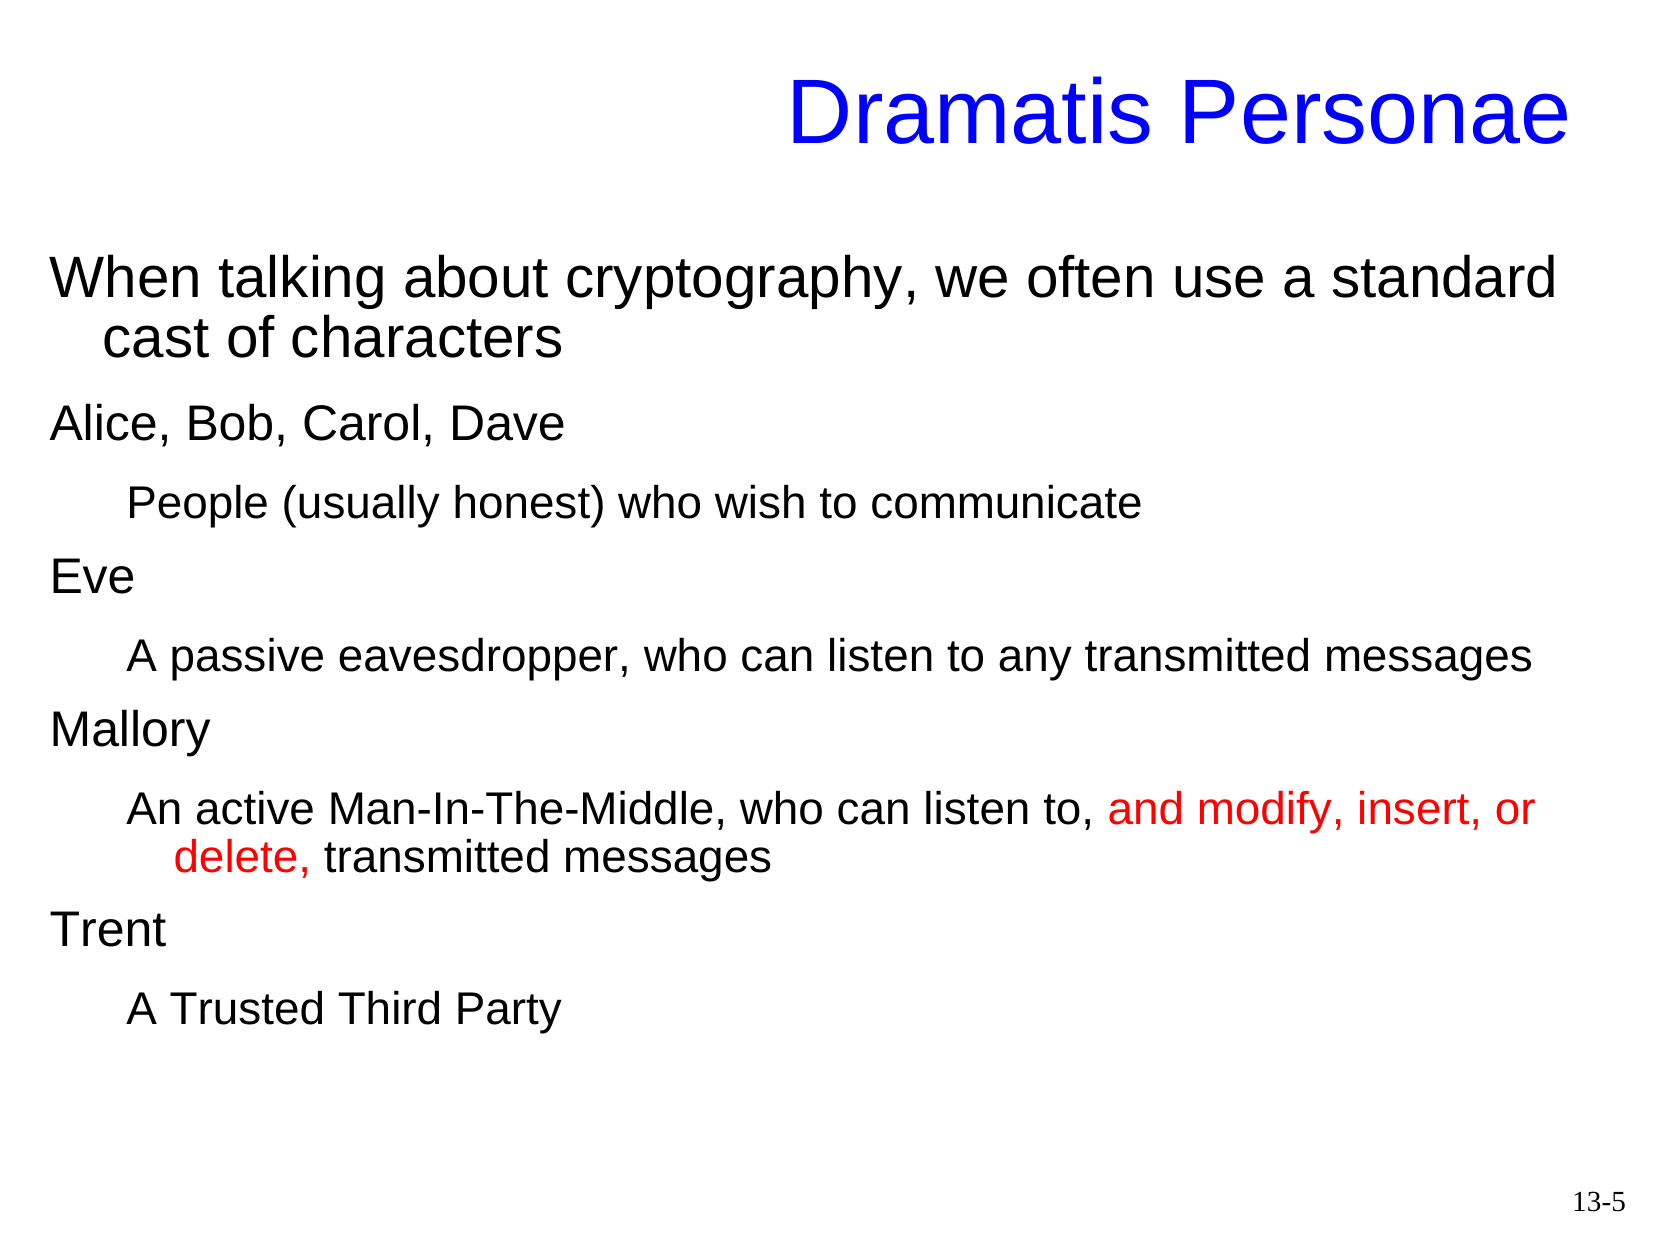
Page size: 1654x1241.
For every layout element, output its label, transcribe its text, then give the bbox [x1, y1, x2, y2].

list When talking about cryptography, we often use a standard cast of characters Alice, Bob, Carol, Dave People (usually honest) who wish to communicate Eve A passive eavesdropper, who can listen to any transmitted messages Mallory An active Man-In-The-Middle, who can listen to, and modify, insert, or delete, transmitted messages Trent A Trusted Third Party [31, 248, 1618, 1040]
title Dramatis Personae [84, 11, 1573, 219]
